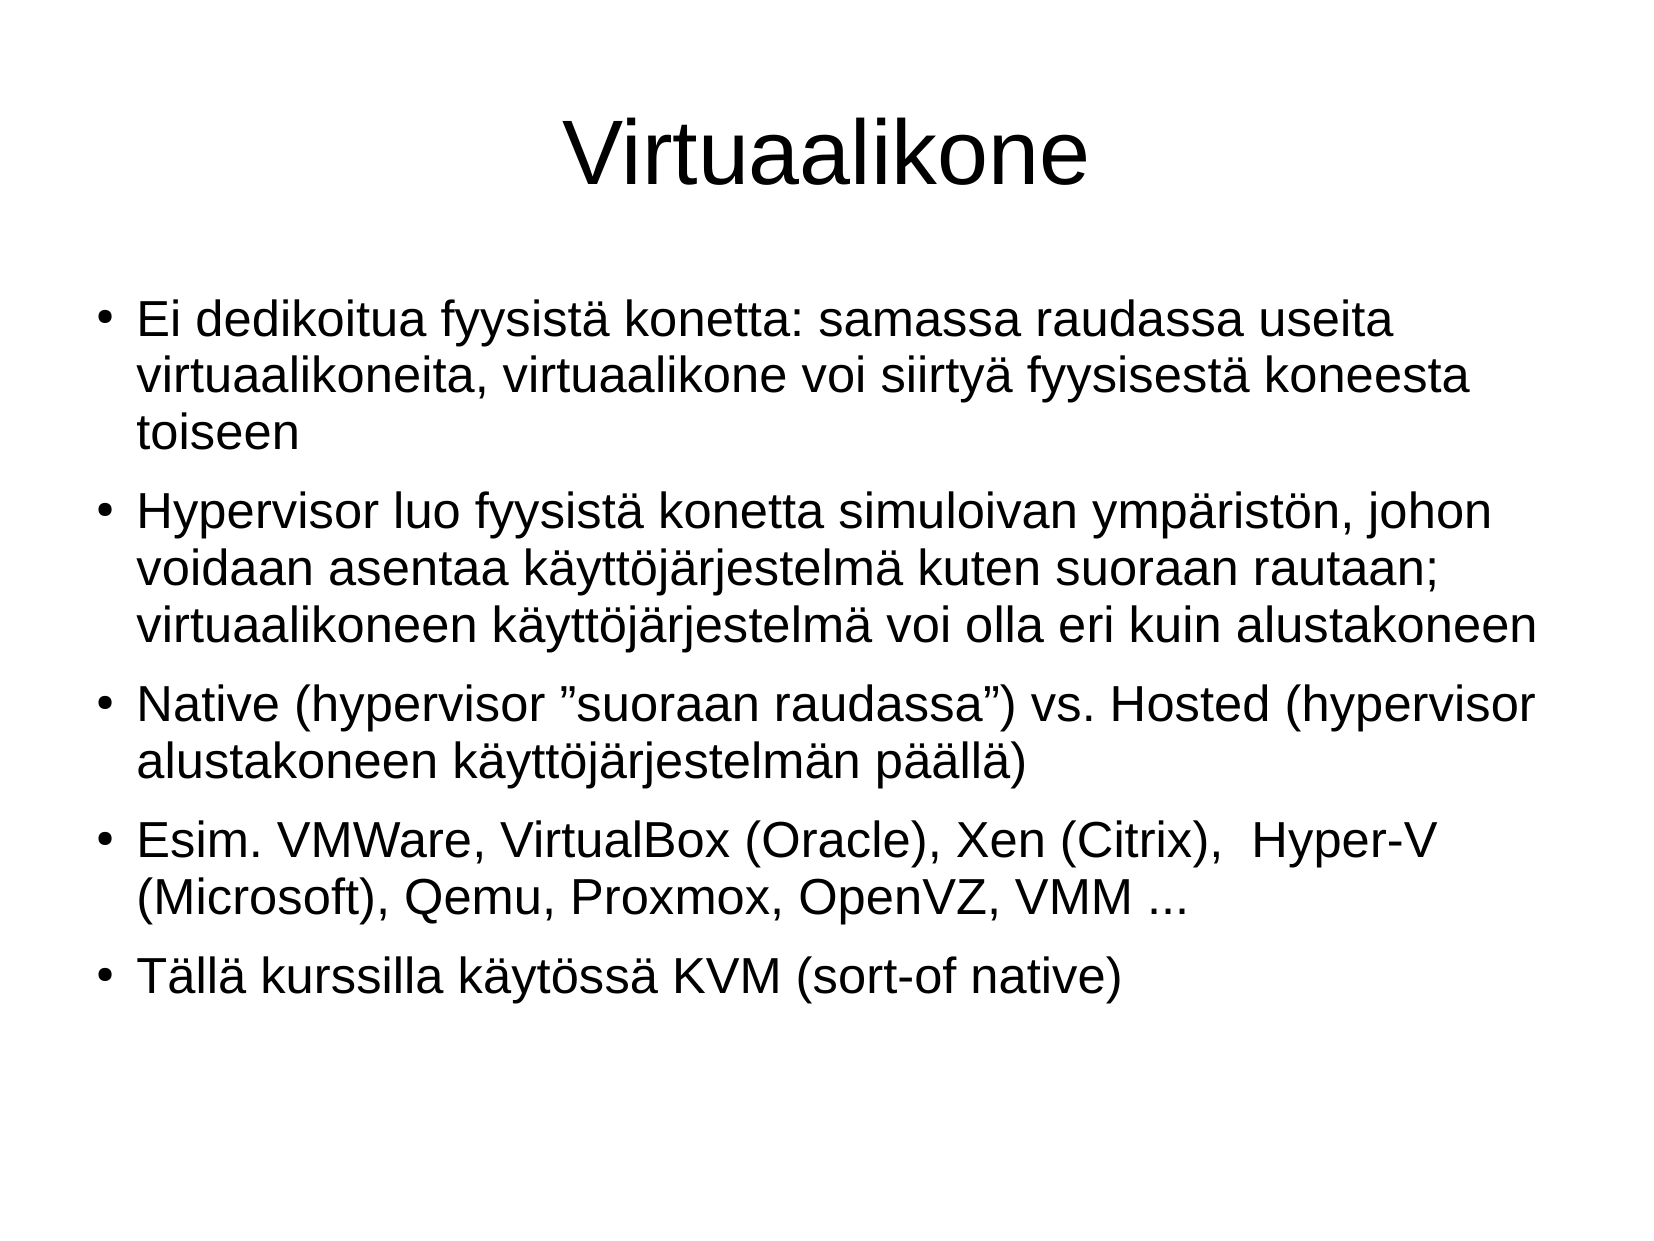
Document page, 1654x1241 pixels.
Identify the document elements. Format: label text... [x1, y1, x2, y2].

list Ei dedikoitua fyysistä konetta: samassa raudassa useita virtuaalikoneita, virtuaalikone voi siirtyä fyysisestä koneesta toiseen Hypervisor luo fyysistä konetta simuloivan ympäristön, johon voidaan asentaa käyttöjärjestelmä kuten suoraan rautaan; virtuaalikoneen käyttöjärjestelmä voi olla eri kuin alustakoneen Native (hypervisor ”suoraan raudassa”) vs. Hosted (hypervisor alustakoneen käyttöjärjestelmän päällä) Esim. VMWare, VirtualBox (Oracle), Xen (Citrix), Hyper-V (Microsoft), Qemu, Proxmox, OpenVZ, VMM ... Tällä kurssilla käytössä KVM (sort-of native) [82, 290, 1571, 1010]
title Virtuaalikone [82, 49, 1571, 257]
